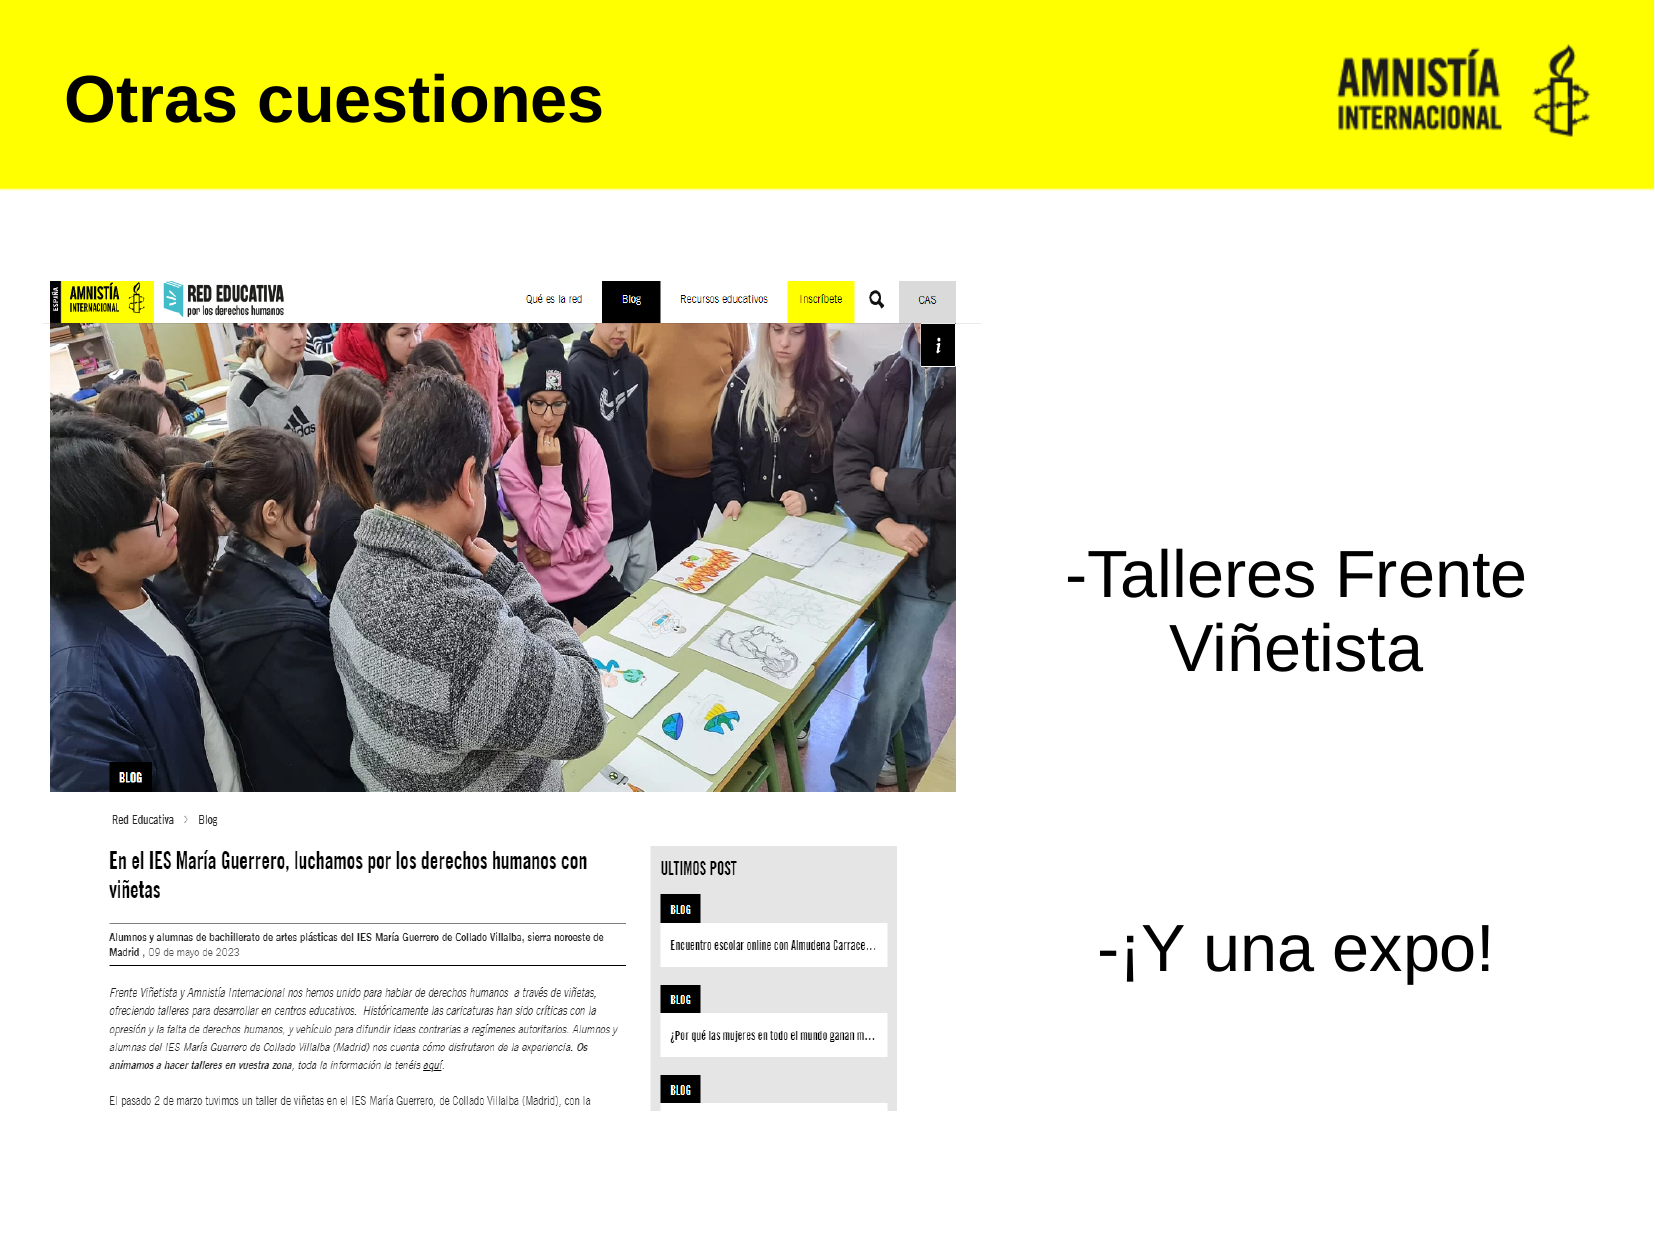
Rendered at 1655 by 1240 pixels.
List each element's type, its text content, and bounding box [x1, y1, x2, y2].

title Otras cuestiones [64, 12, 1263, 188]
subtitle -Talleres Frente Viñetista -¡Y una expo! [962, 312, 1631, 1119]
picture [0, 0, 1655, 1240]
